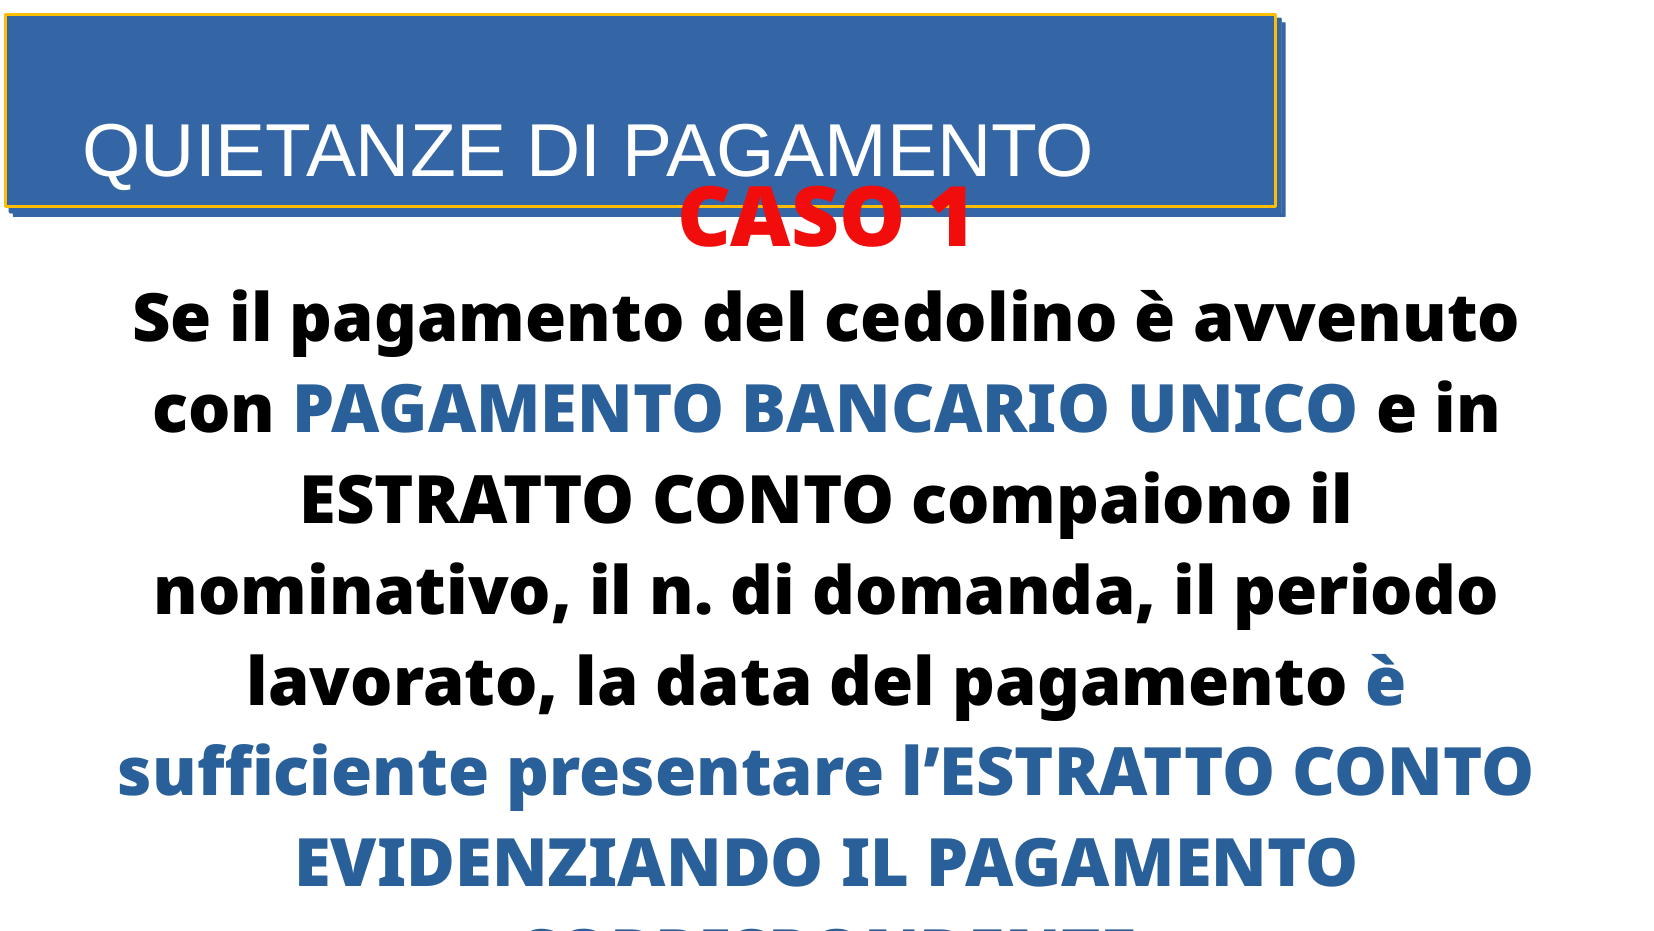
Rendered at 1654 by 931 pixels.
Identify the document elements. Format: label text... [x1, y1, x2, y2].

subtitle CASO 1 Se il pagamento del cedolino è avvenuto con PAGAMENTO BANCARIO UNICO e in ESTRATTO CONTO compaiono il nominativo, il n. di domanda, il periodo lavorato, la data del pagamento è sufficiente presentare l’ESTRATTO CONTO EVIDENZIANDO IL PAGAMENTO CORRISPONDENTE [88, 143, 1565, 920]
title QUIETANZE DI PAGAMENTO [82, 35, 1235, 266]
